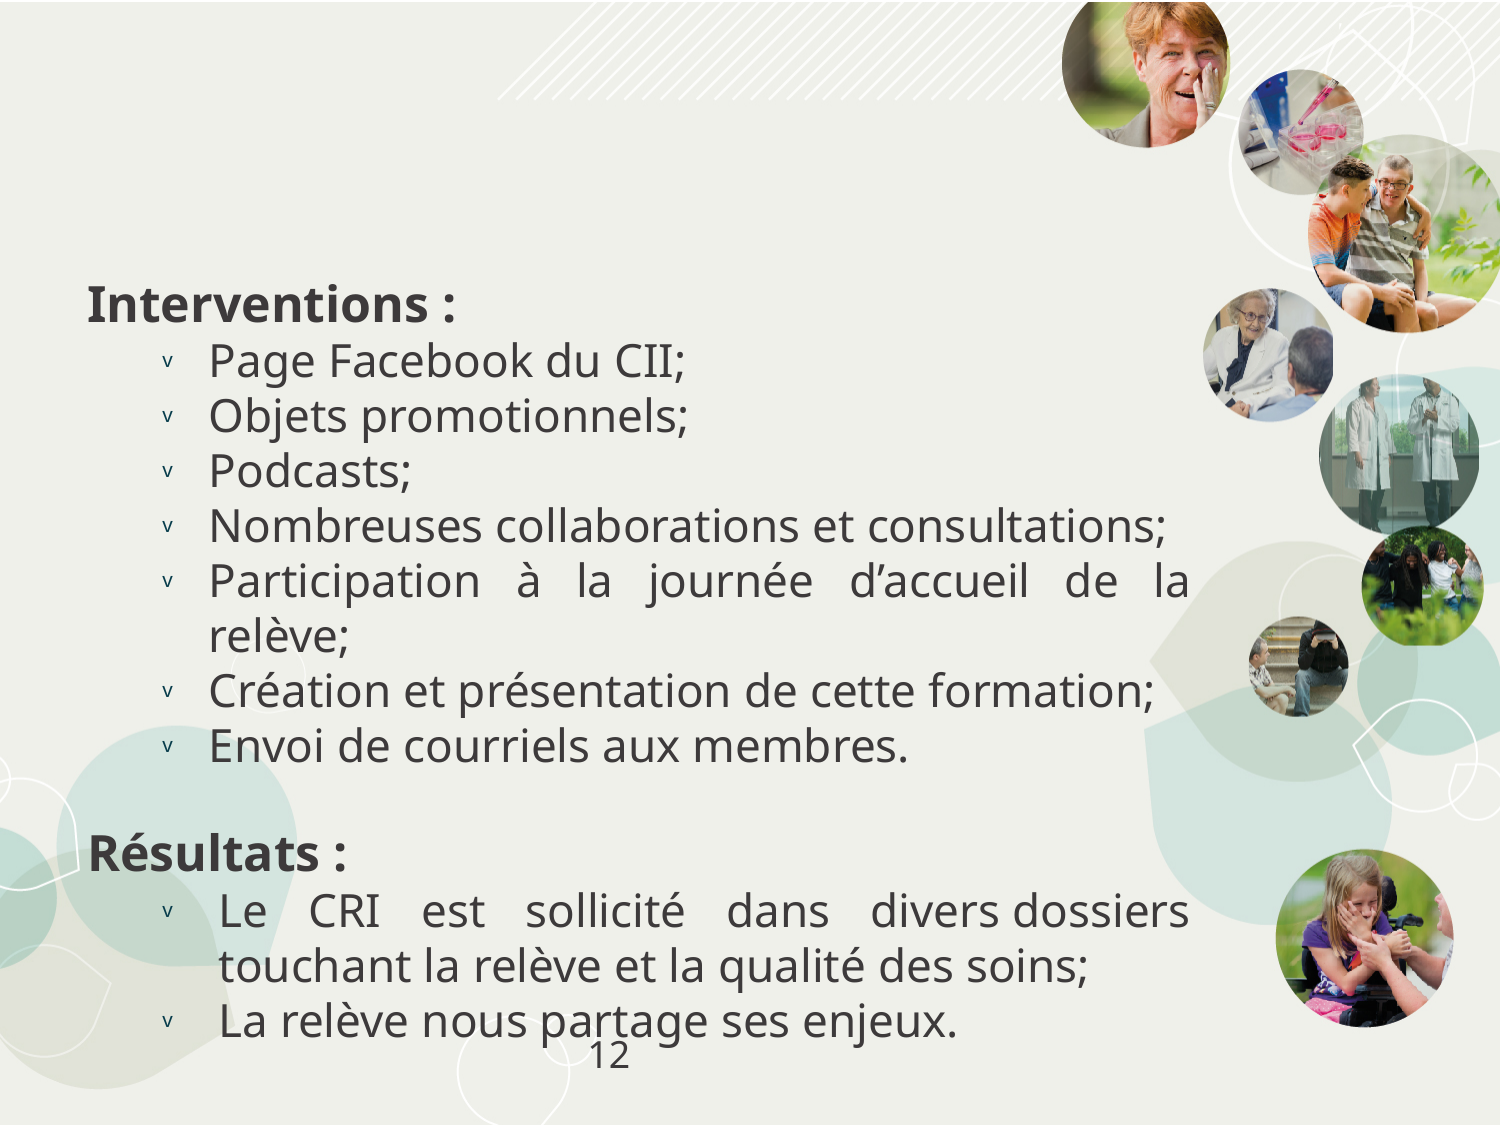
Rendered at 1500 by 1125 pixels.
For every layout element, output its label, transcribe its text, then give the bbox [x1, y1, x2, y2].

slide_number <numéro> [572, 1055, 923, 1084]
text_box Interventions : Page Facebook du CII; Objets promotionnels; Podcasts; Nombreuses collaborations et consultations; Participation à la journée d’accueil de la relève; Création et présentation de cette formation; Envoi de courriels aux membres. Résultats : Le CRI est sollicité dans divers dossiers touchant la relève et la qualité des soins; La relève nous partage ses enjeux. [72, 264, 1207, 1055]
picture [0, 2, 1500, 1125]
